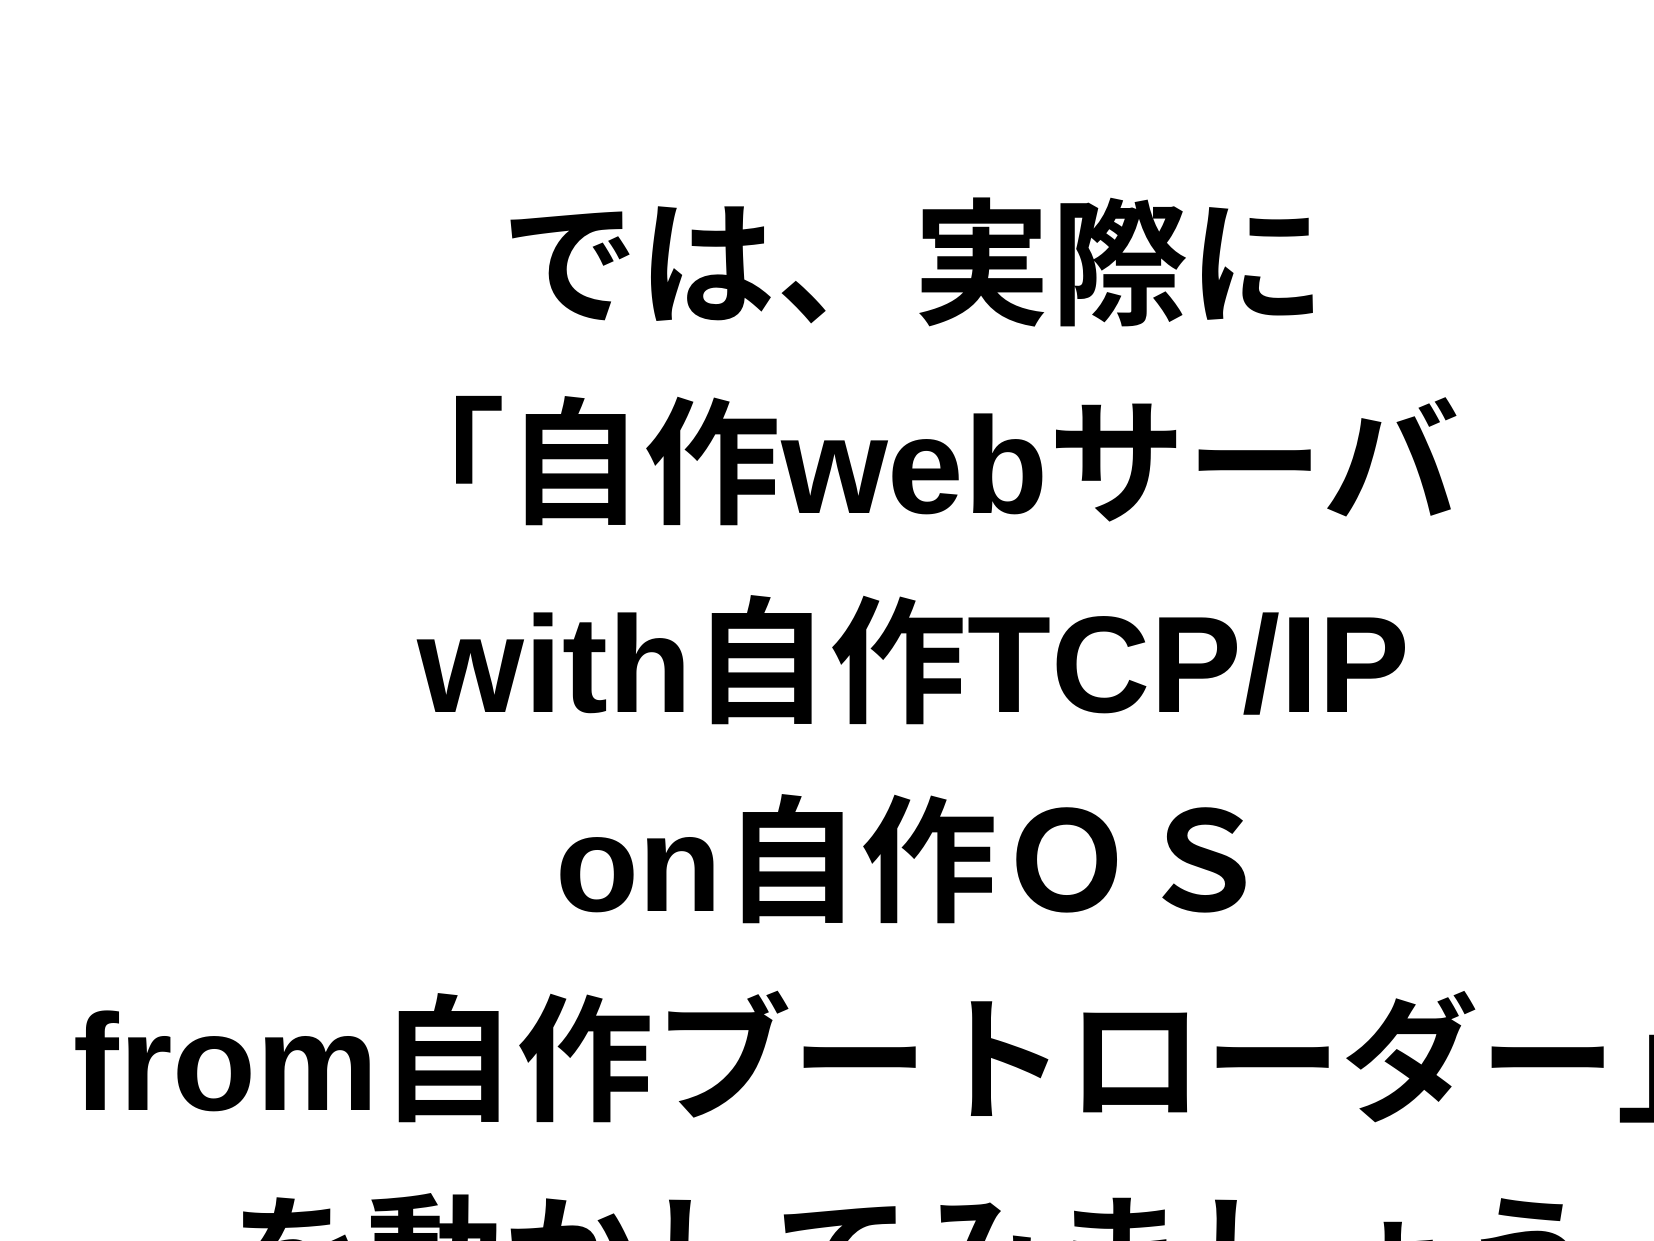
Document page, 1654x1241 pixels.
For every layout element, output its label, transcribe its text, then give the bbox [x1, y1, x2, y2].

text_box では、実際に 「自作webサーバ with自作TCP/IP on自作ＯＳ from自作ブートローダー」 を動かしてみましょう [59, 147, 1594, 1053]
